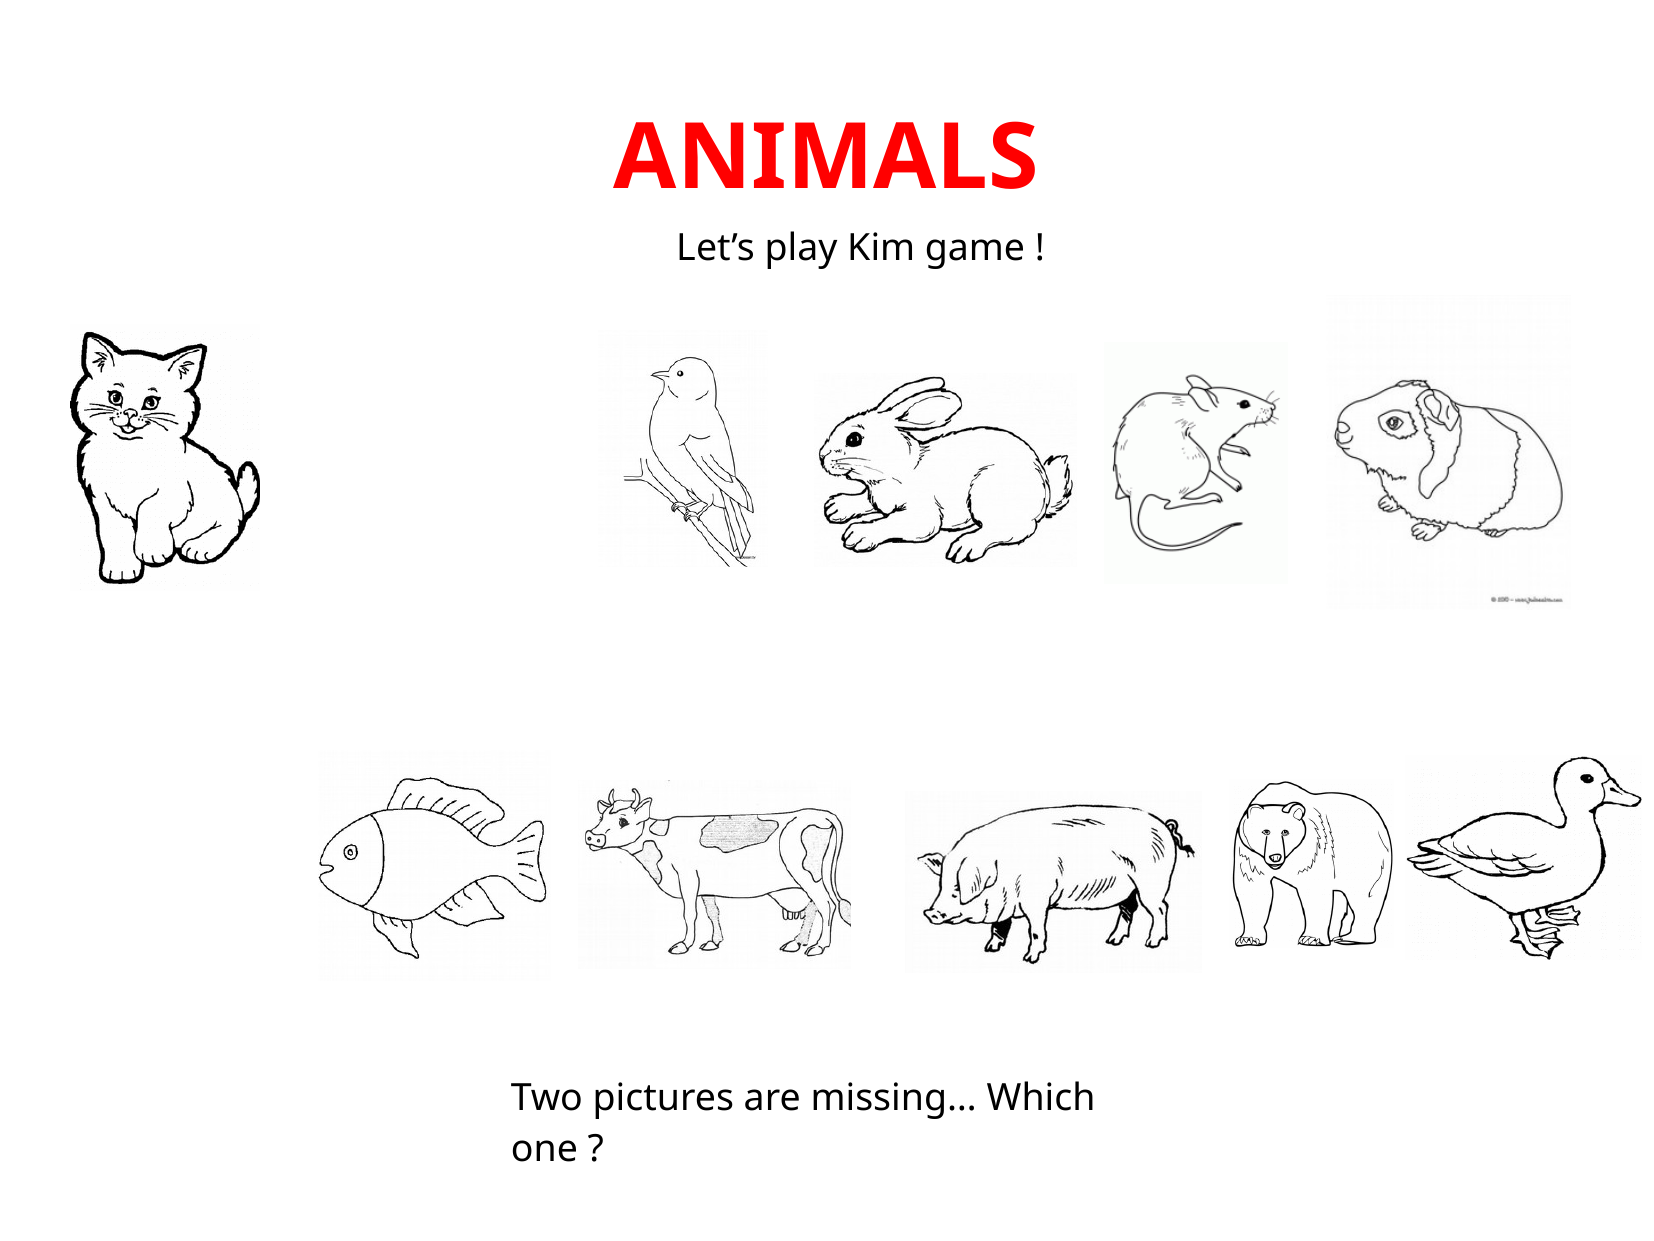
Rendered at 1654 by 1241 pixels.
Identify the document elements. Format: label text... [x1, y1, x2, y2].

picture [598, 330, 768, 567]
text_box Two pictures are missing… Which one ? [496, 1062, 1205, 1171]
picture [1405, 755, 1642, 960]
picture [70, 324, 260, 591]
picture [578, 780, 851, 969]
picture [905, 791, 1202, 973]
picture [1229, 779, 1394, 948]
picture [318, 750, 551, 981]
picture [1326, 295, 1571, 610]
title ANIMALS [82, 49, 1571, 257]
picture [814, 373, 1077, 567]
text_box Let’s play Kim game ! [661, 212, 1182, 274]
picture [1104, 342, 1288, 584]
